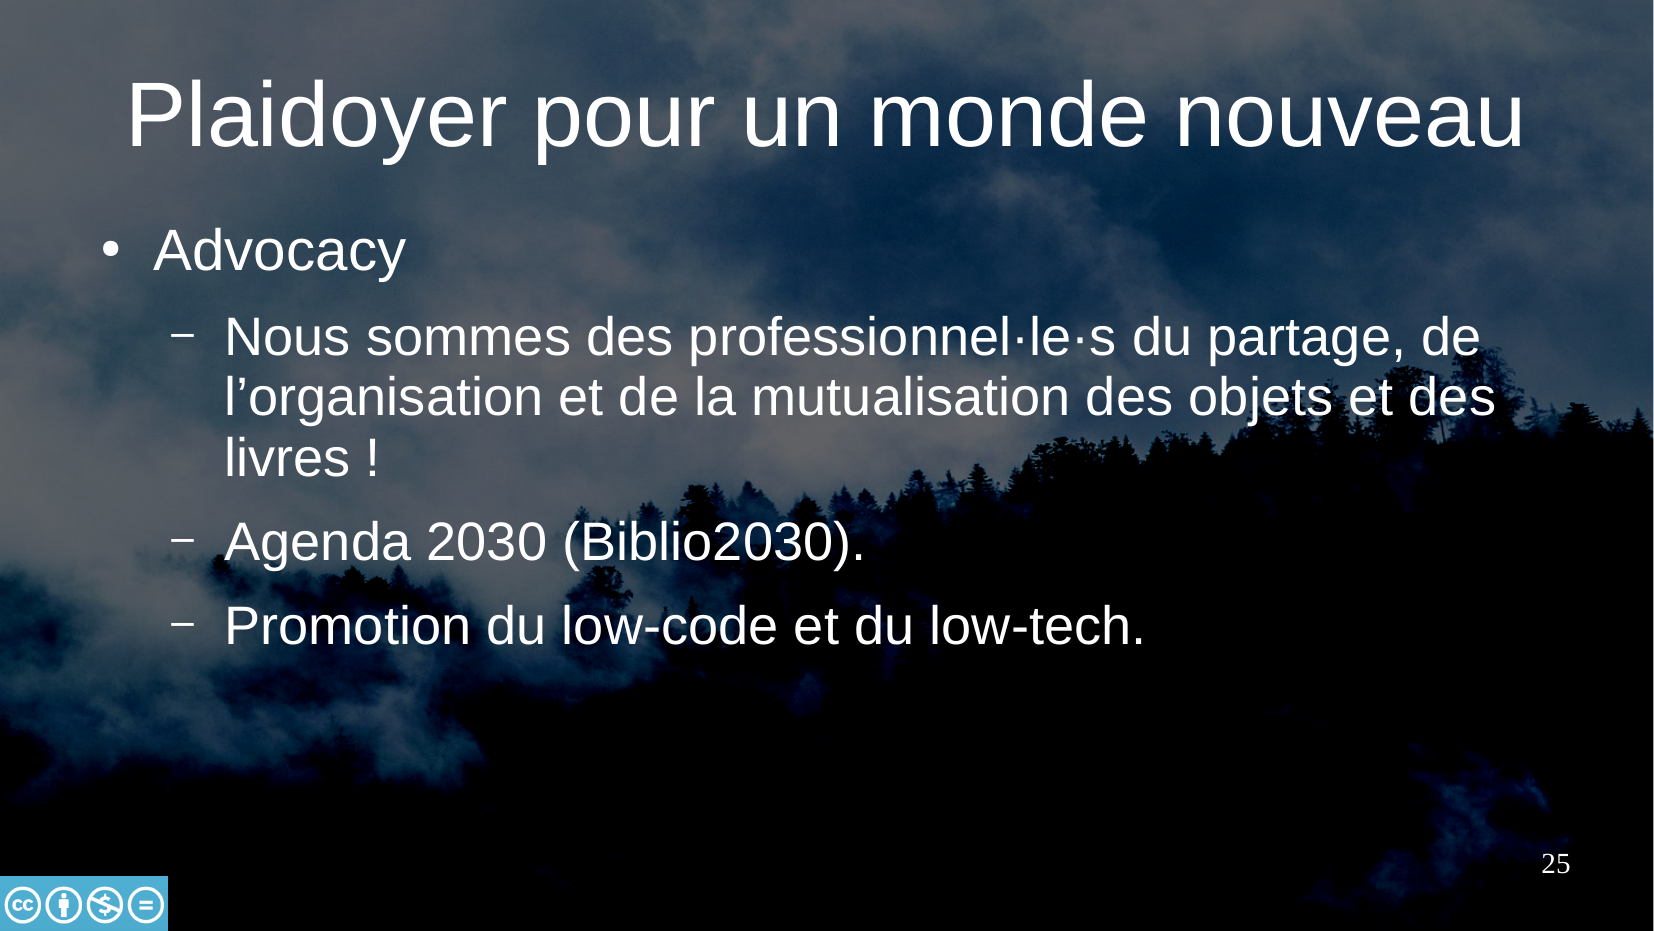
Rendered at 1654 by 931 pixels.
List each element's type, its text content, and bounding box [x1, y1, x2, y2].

title Plaidoyer pour un monde nouveau [82, 37, 1571, 193]
picture [0, 876, 168, 931]
list Advocacy Nous sommes des professionnel·le·s du partage, de l’organisation et de la mutualisation des objets et des livres ! Agenda 2030 (Biblio2030). Promotion du low-code et du low-tech. [82, 217, 1571, 758]
